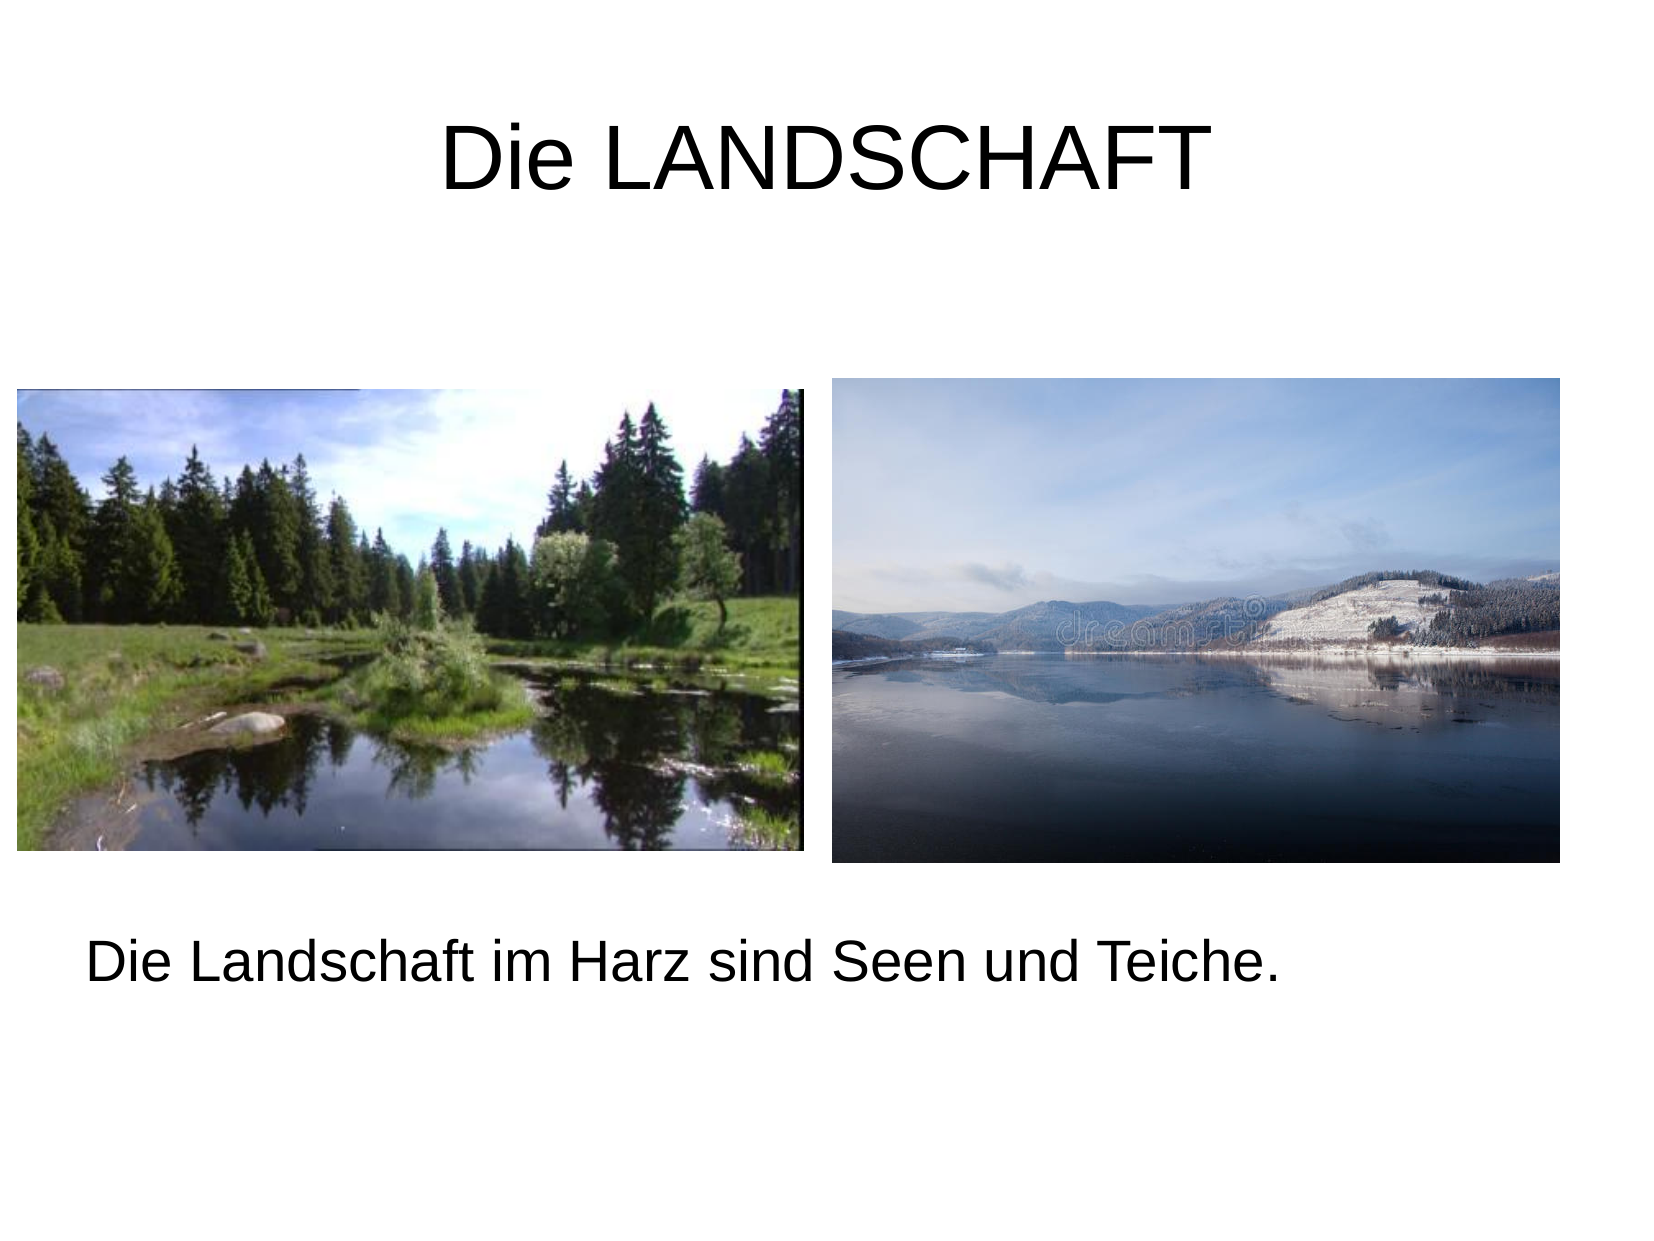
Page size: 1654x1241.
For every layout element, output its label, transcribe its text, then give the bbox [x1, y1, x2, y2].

picture [17, 389, 804, 851]
title Die LANDSCHAFT [82, 49, 1571, 257]
text_box Die Landschaft im Harz sind Seen und Teiche. [70, 921, 1308, 1004]
picture [832, 378, 1560, 863]
